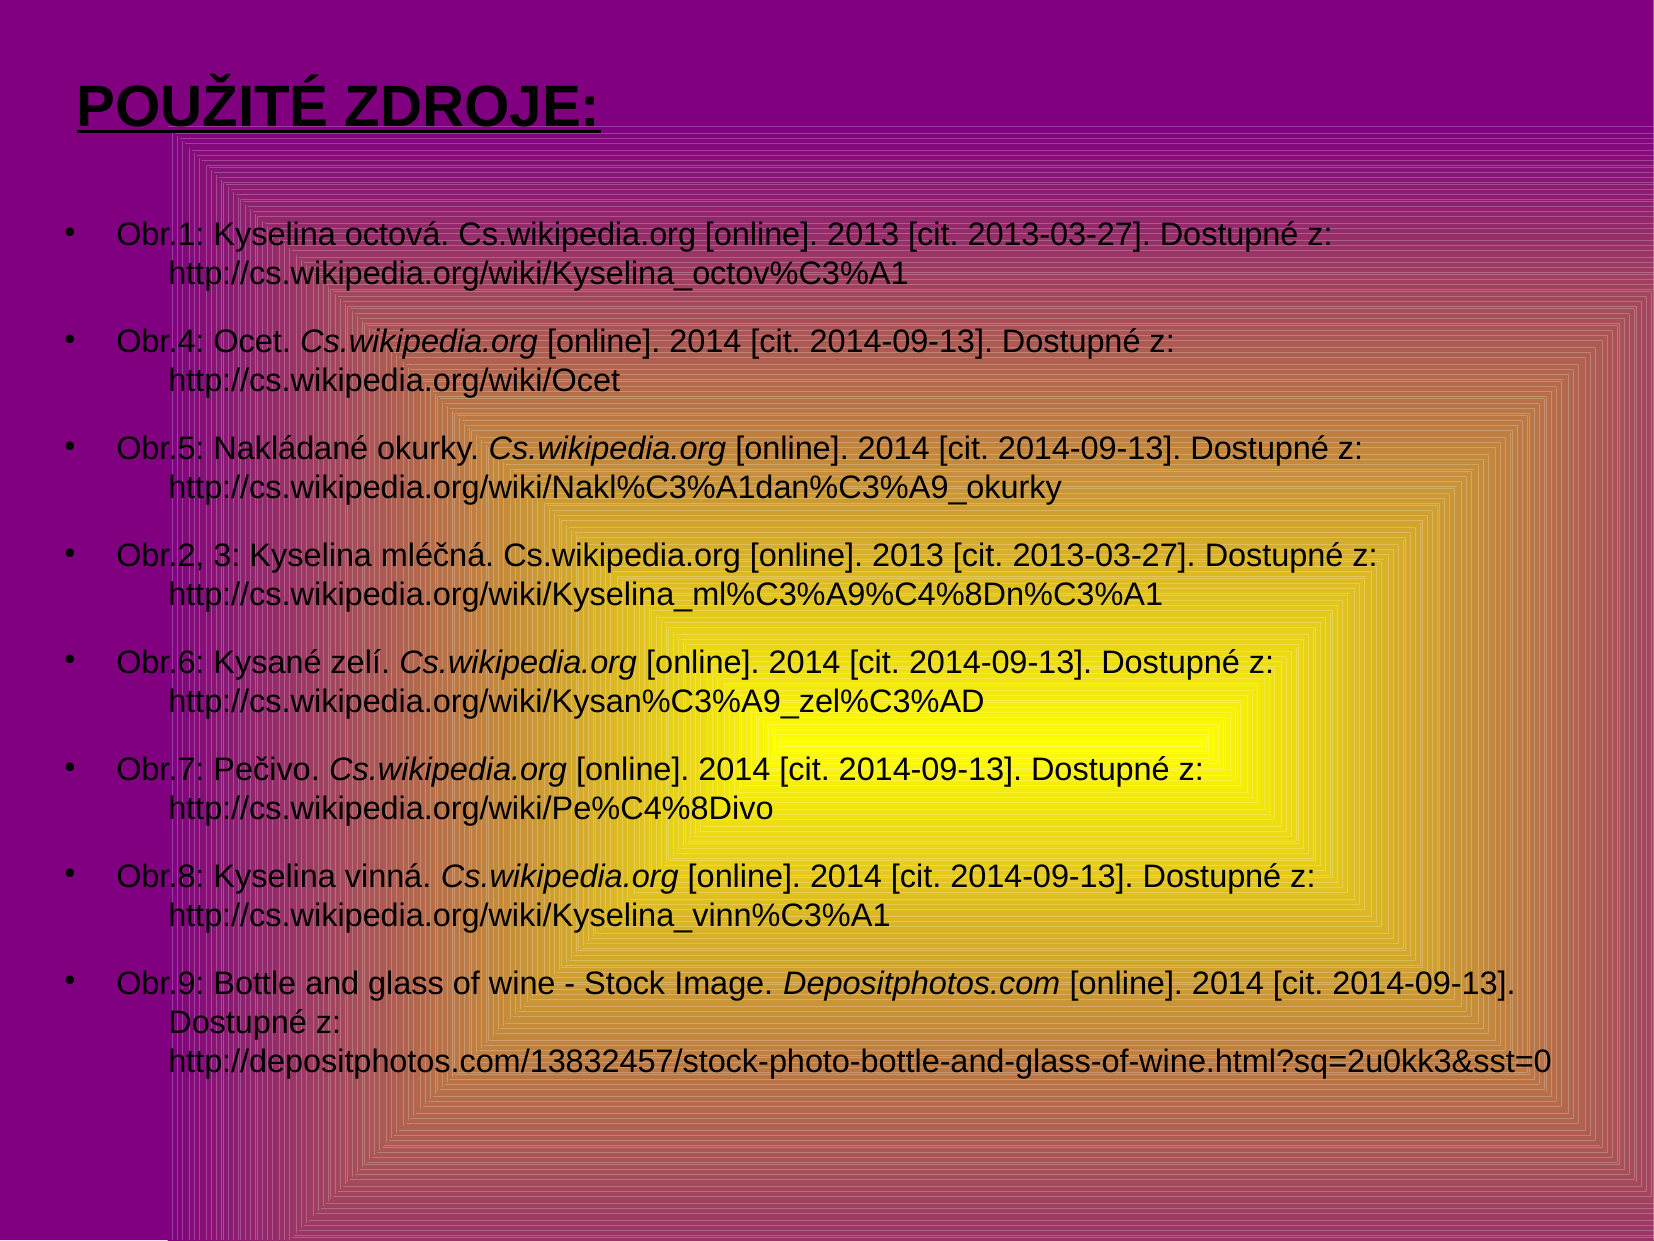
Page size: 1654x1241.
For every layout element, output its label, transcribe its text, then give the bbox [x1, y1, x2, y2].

list Obr.1: Kyselina octová. Cs.wikipedia.org [online]. 2013 [cit. 2013-03-27]. Dostupné z: http://cs.wikipedia.org/wiki/Kyselina_octov%C3%A1 Obr.4: Ocet. Cs.wikipedia.org [online]. 2014 [cit. 2014-09-13]. Dostupné z: http://cs.wikipedia.org/wiki/Ocet Obr.5: Nakládané okurky. Cs.wikipedia.org [online]. 2014 [cit. 2014-09-13]. Dostupné z: http://cs.wikipedia.org/wiki/Nakl%C3%A1dan%C3%A9_okurky Obr.2, 3: Kyselina mléčná. Cs.wikipedia.org [online]. 2013 [cit. 2013-03-27]. Dostupné z: http://cs.wikipedia.org/wiki/Kyselina_ml%C3%A9%C4%8Dn%C3%A1 Obr.6: Kysané zelí. Cs.wikipedia.org [online]. 2014 [cit. 2014-09-13]. Dostupné z: http://cs.wikipedia.org/wiki/Kysan%C3%A9_zel%C3%AD Obr.7: Pečivo. Cs.wikipedia.org [online]. 2014 [cit. 2014-09-13]. Dostupné z: http://cs.wikipedia.org/wiki/Pe%C4%8Divo Obr.8: Kyselina vinná. Cs.wikipedia.org [online]. 2014 [cit. 2014-09-13]. Dostupné z: http://cs.wikipedia.org/wiki/Kyselina_vinn%C3%A1 Obr.9: Bottle and glass of wine - Stock Image. Depositphotos.com [online]. 2014 [cit. 2014-09-13]. Dostupné z: http://depositphotos.com/13832457/stock-photo-bottle-and-glass-of-wine.html?sq=2u0kk3&sst=0 [29, 155, 1625, 1086]
title POUŽITÉ ZDROJE: [76, 0, 1565, 155]
